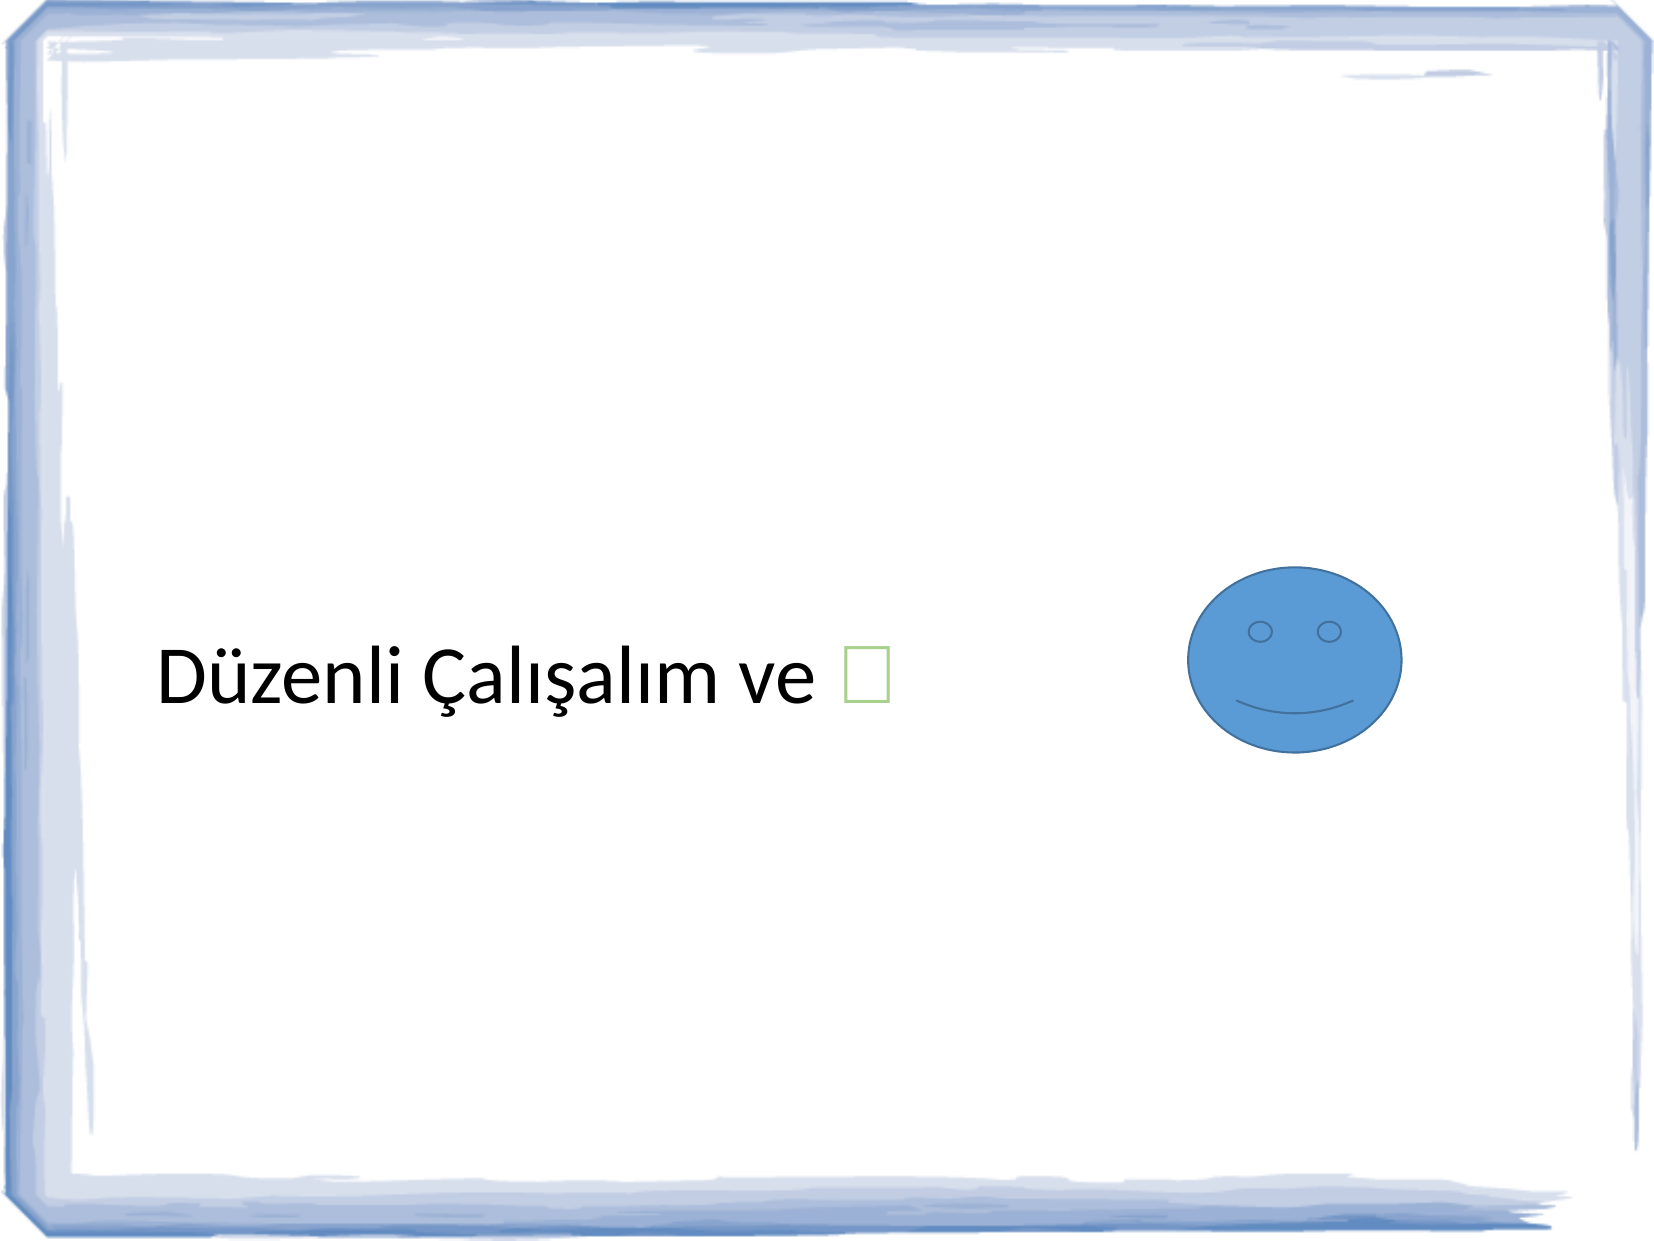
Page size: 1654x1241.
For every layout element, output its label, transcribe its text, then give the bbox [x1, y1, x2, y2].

text_box [1188, 567, 1402, 753]
text_box Düzenli Çalışalım ve  [143, 559, 1462, 753]
